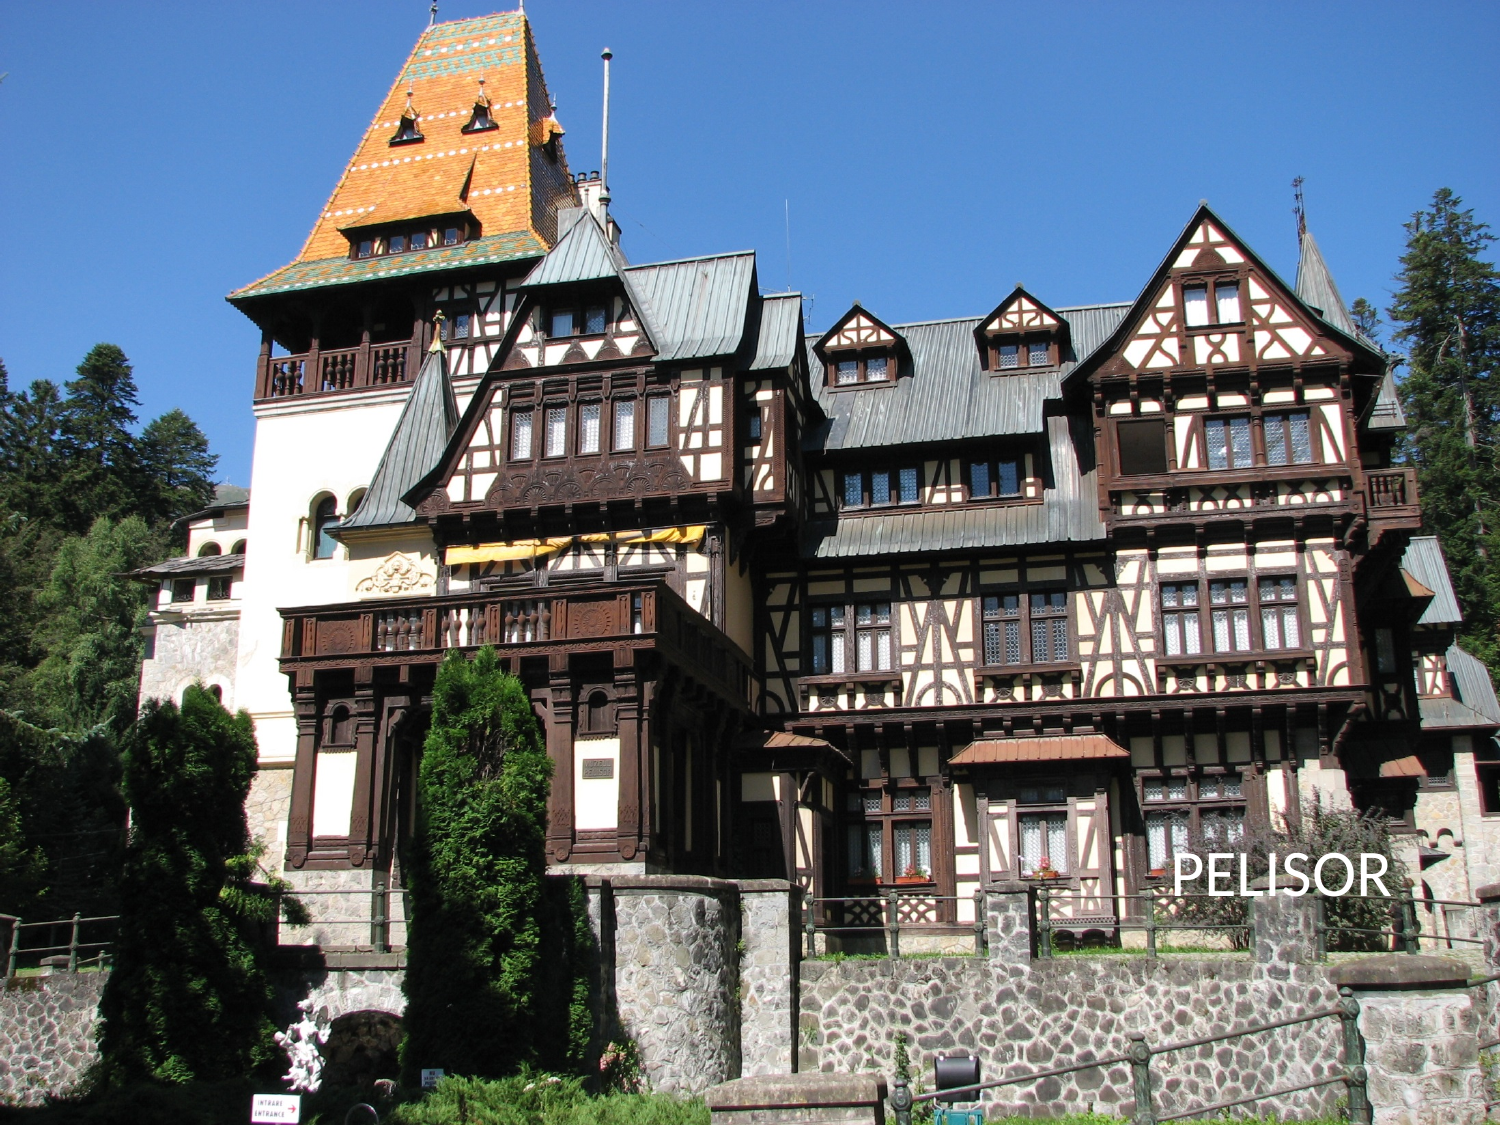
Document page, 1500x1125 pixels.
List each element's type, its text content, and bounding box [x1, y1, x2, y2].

picture [0, 0, 1500, 1125]
list PELISOR [75, 262, 1425, 1005]
